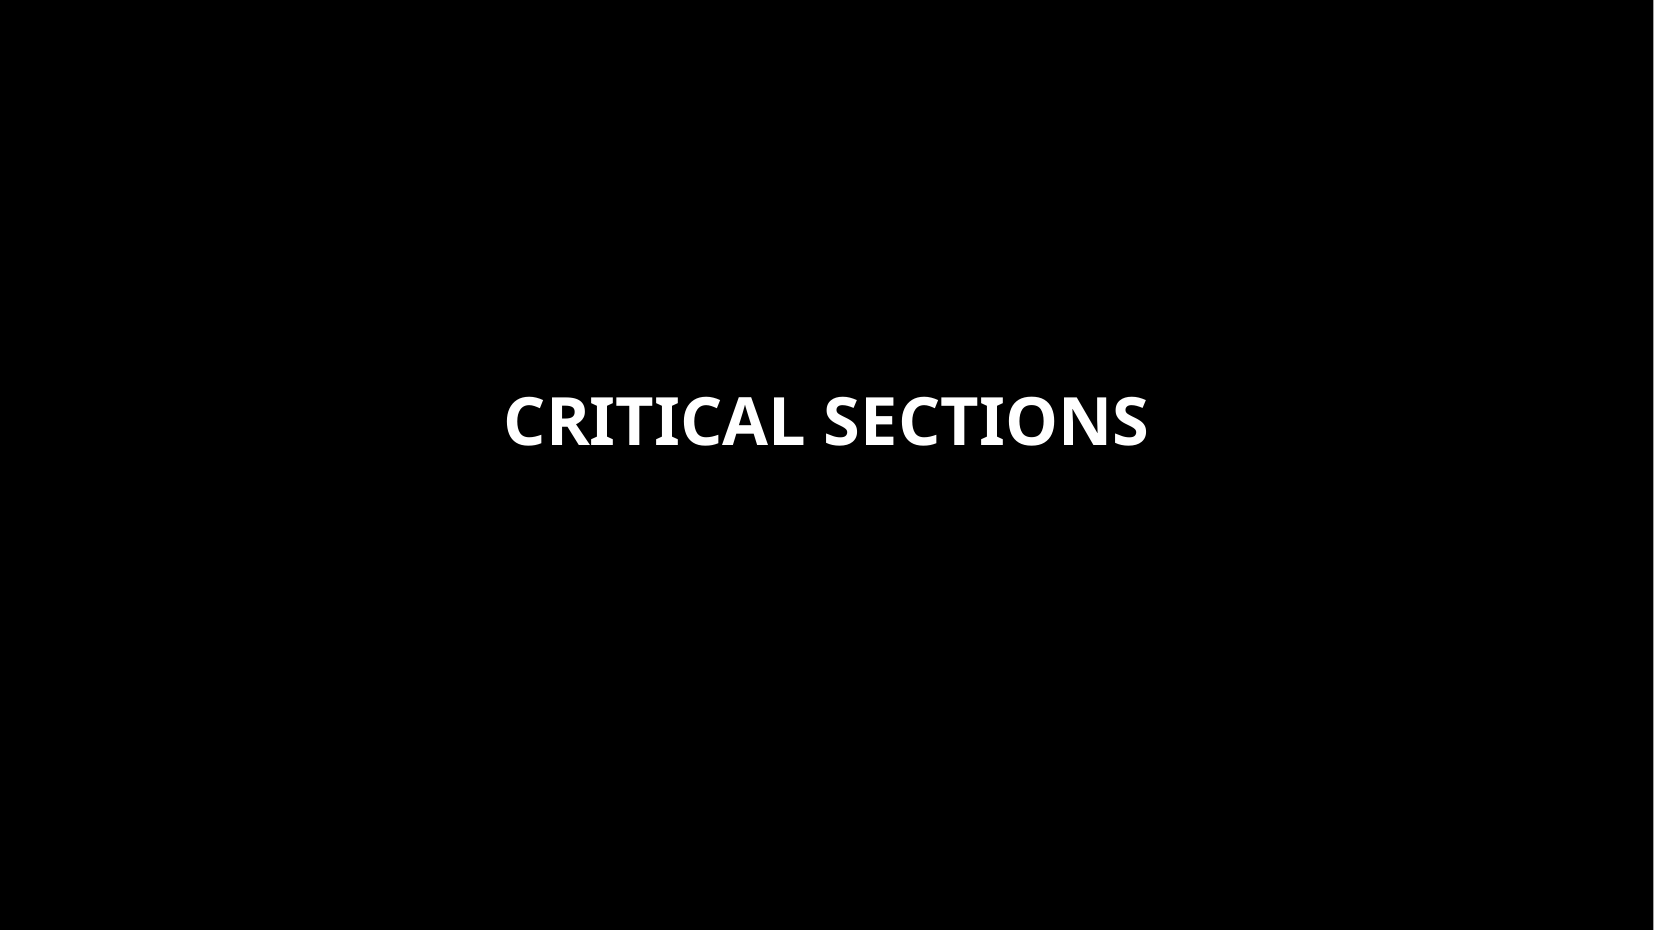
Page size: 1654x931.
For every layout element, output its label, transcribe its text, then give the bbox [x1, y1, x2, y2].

subtitle CRITICAL SECTIONS [82, 105, 1571, 825]
